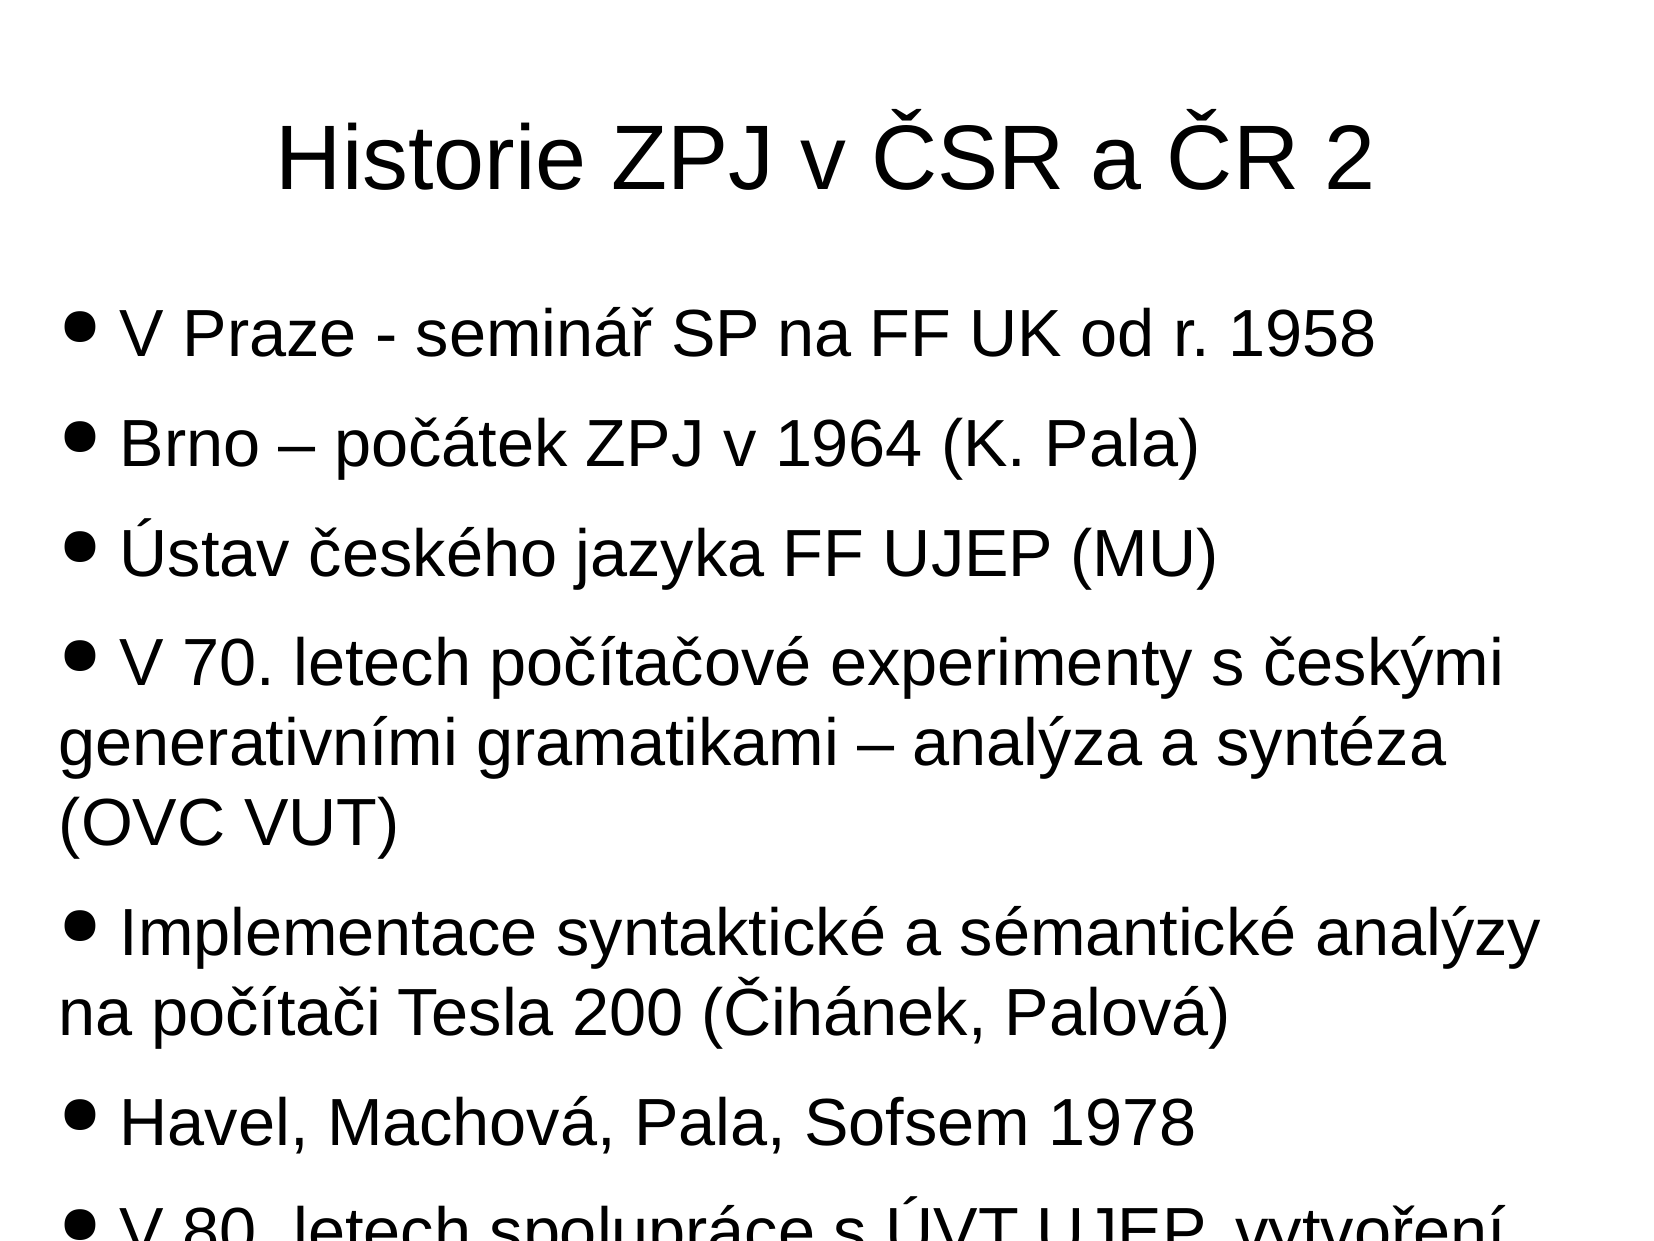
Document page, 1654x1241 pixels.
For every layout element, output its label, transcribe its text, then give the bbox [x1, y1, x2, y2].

list V Praze - seminář SP na FF UK od r. 1958 Brno – počátek ZPJ v 1964 (K. Pala) Ústav českého jazyka FF UJEP (MU) V 70. letech počítačové experimenty s českými generativními gramatikami – analýza a syntéza (OVC VUT) Implementace syntaktické a sémantické analýzy na počítači Tesla 200 (Čihánek, Palová) Havel, Machová, Pala, Sofsem 1978 V 80. letech spolupráce s ÚVT UJEP, vytvoření českých gramatik v Prologu (počítač PDP 11) [59, 290, 1571, 1241]
title Historie ZPJ v ČSR a ČR 2 [82, 56, 1571, 250]
